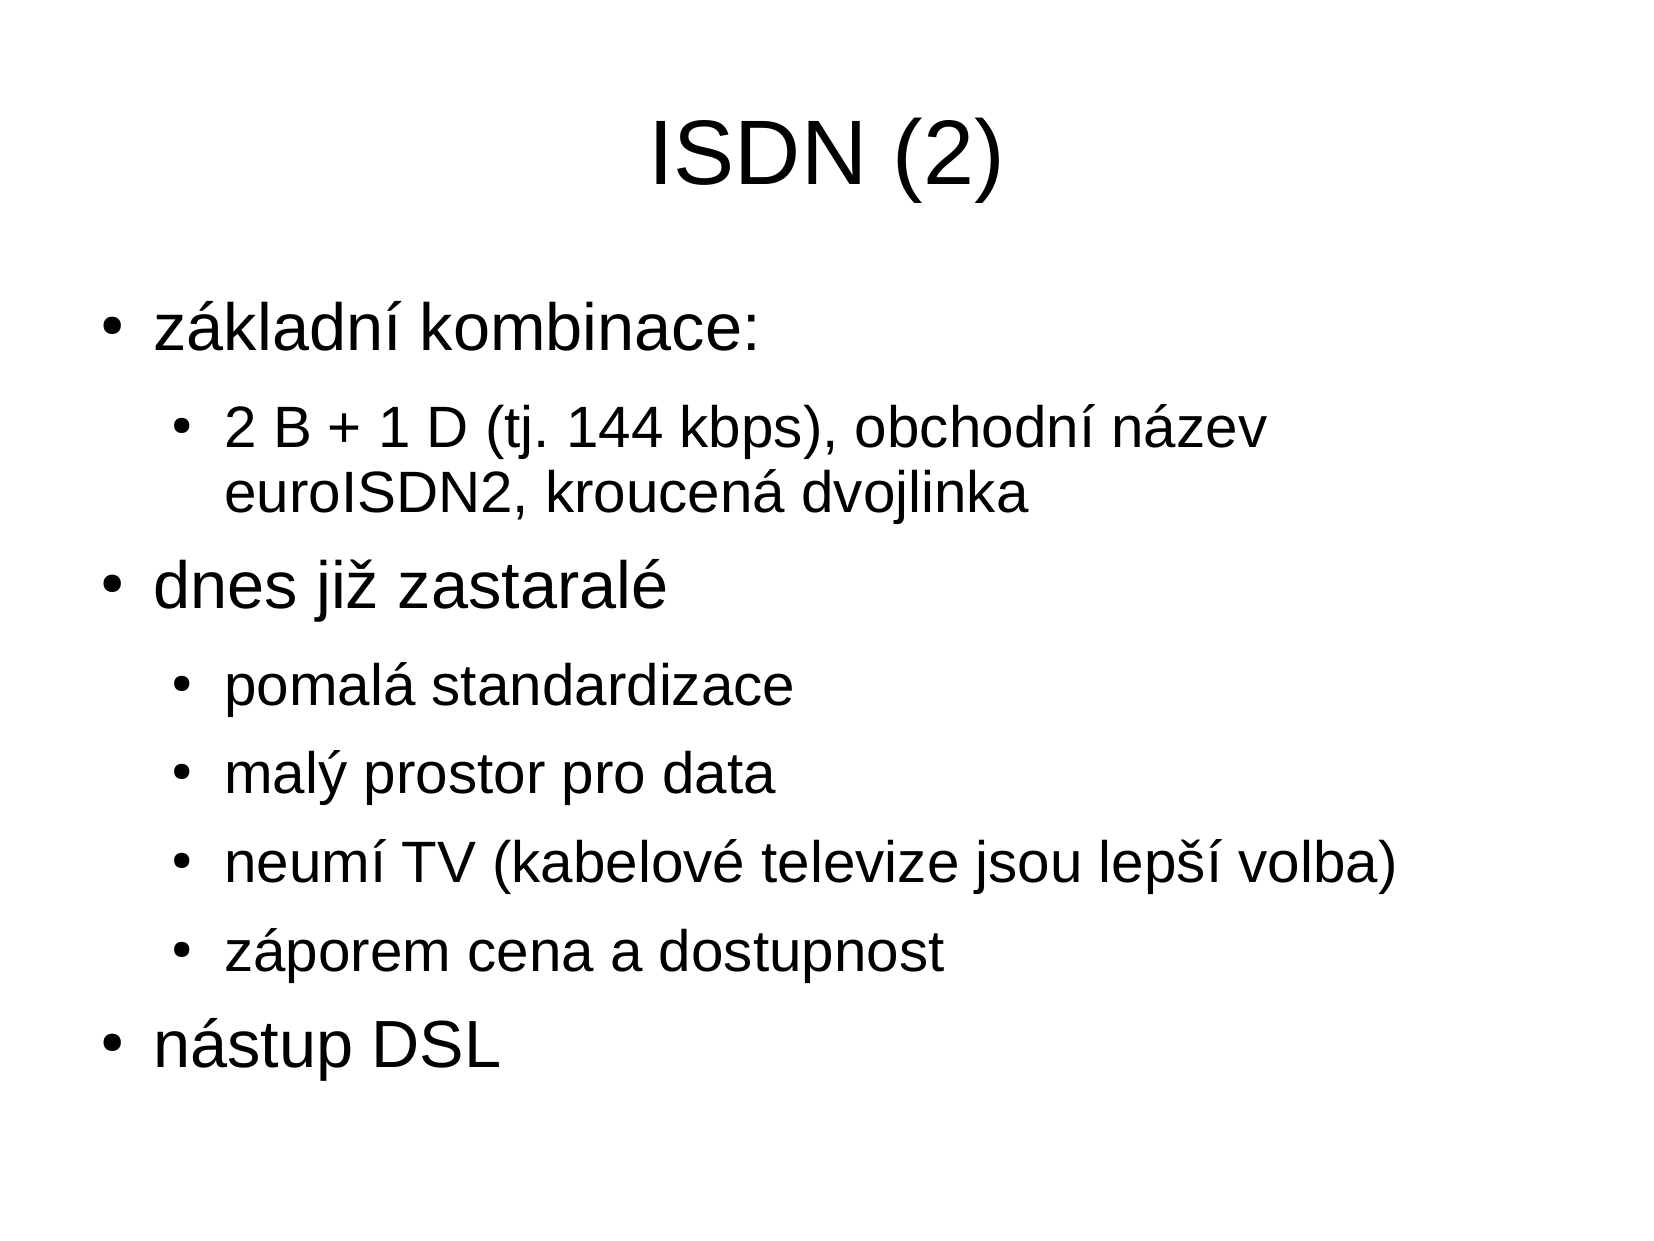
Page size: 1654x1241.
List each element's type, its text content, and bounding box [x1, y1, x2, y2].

title ISDN (2) [82, 56, 1571, 250]
list základní kombinace: 2 B + 1 D (tj. 144 kbps), obchodní název euroISDN2, kroucená dvojlinka dnes již zastaralé pomalá standardizace malý prostor pro data neumí TV (kabelové televize jsou lepší volba) záporem cena a dostupnost nástup DSL [82, 290, 1571, 1094]
